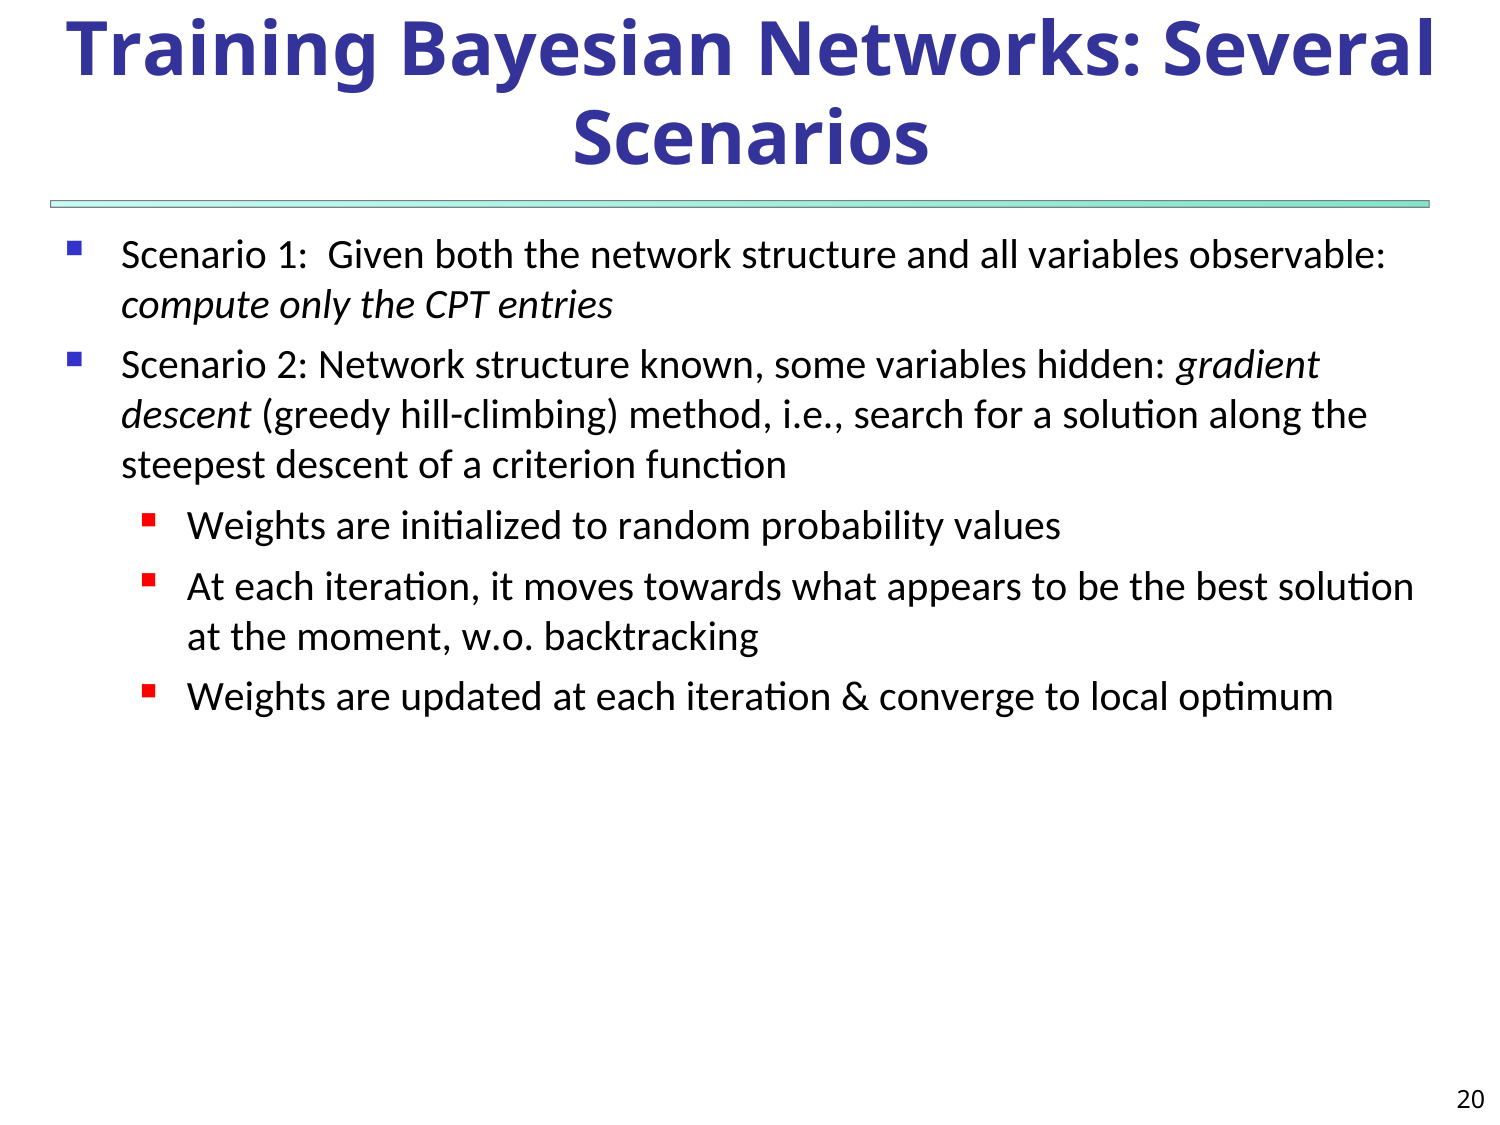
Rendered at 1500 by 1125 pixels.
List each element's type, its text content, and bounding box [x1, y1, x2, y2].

list Scenario 1: Given both the network structure and all variables observable: compute only the CPT entries Scenario 2: Network structure known, some variables hidden: gradient descent (greedy hill-climbing) method, i.e., search for a solution along the steepest descent of a criterion function Weights are initialized to random probability values At each iteration, it moves towards what appears to be the best solution at the moment, w.o. backtracking Weights are updated at each iteration & converge to local optimum [50, 219, 1450, 1057]
title Training Bayesian Networks: Several Scenarios [37, 0, 1466, 188]
text_box <number> [1187, 1062, 1500, 1125]
